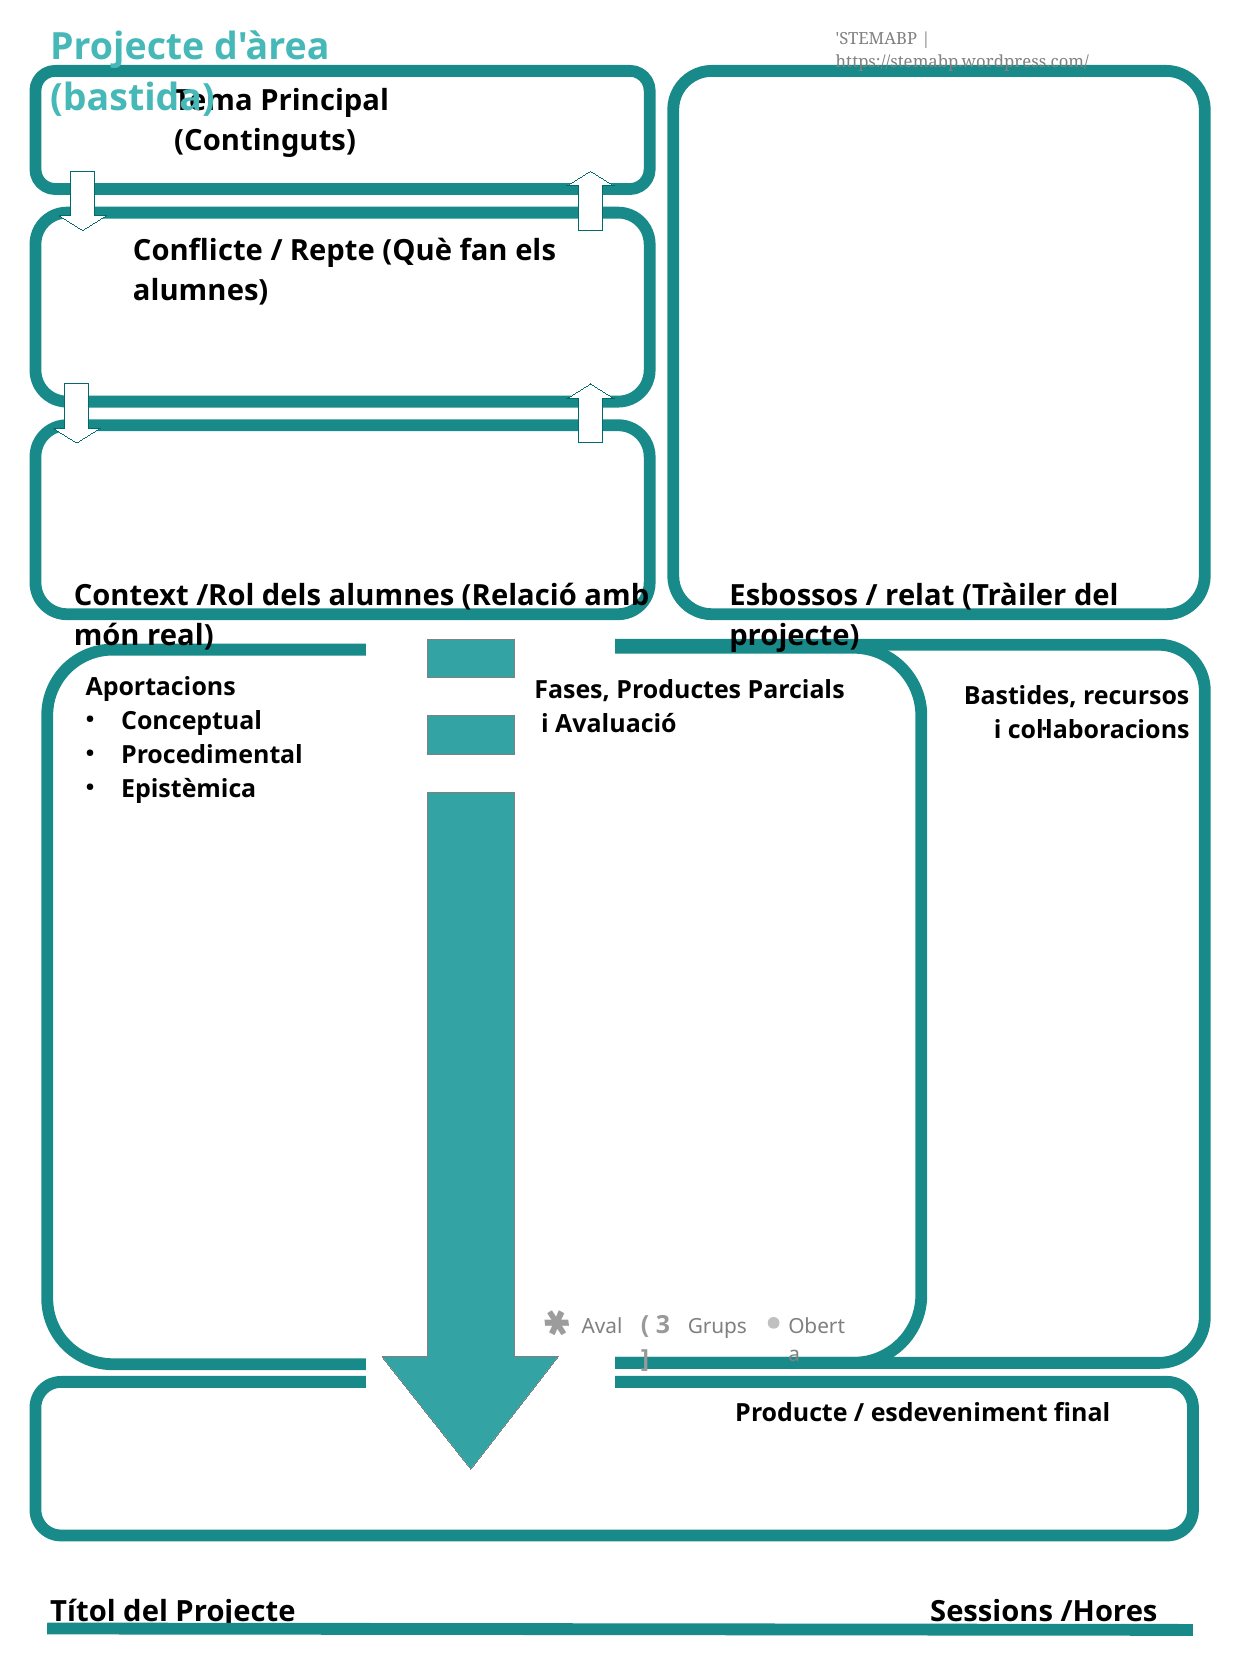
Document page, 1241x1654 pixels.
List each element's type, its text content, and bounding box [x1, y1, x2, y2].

text_box Grups [673, 1303, 768, 1341]
text_box Aval [566, 1303, 662, 1341]
text_box 'STEMABP | https://stemabp.wordpress.com/ [820, 19, 1205, 60]
text_box Context /Rol dels alumnes (Relació amb món real) [59, 566, 721, 613]
text_box Bastides, recursos i col·laboracions [850, 670, 1205, 739]
text_box [366, 631, 615, 678]
text_box Esbossos / relat (Tràiler del projecte) [721, 566, 1170, 613]
text_box [59, 171, 107, 231]
text_box Producte / esdeveniment final [720, 1387, 1217, 1430]
text_box Conflicte / Repte (Què fan els alumnes) [118, 221, 615, 268]
text_box [768, 1317, 773, 1329]
text_box [53, 383, 101, 443]
text_box Oberta [773, 1303, 869, 1341]
text_box Títol del Projecte [35, 1582, 532, 1629]
text_box [366, 733, 615, 1470]
text_box [566, 171, 615, 231]
text_box Aportacions Conceptual Procedimental Epistèmica [70, 661, 567, 783]
text_box Tema Principal (Continguts) [159, 77, 550, 119]
text_box Sessions /Hores [915, 1582, 1199, 1629]
text_box Fases, Productes Parcials i Avaluació [519, 664, 1016, 733]
text_box ( 3 ] [625, 1299, 697, 1341]
text_box Projecte d'àrea (bastida) [35, 11, 426, 67]
text_box [566, 383, 615, 443]
picture [543, 1311, 566, 1335]
text_box [427, 715, 515, 755]
